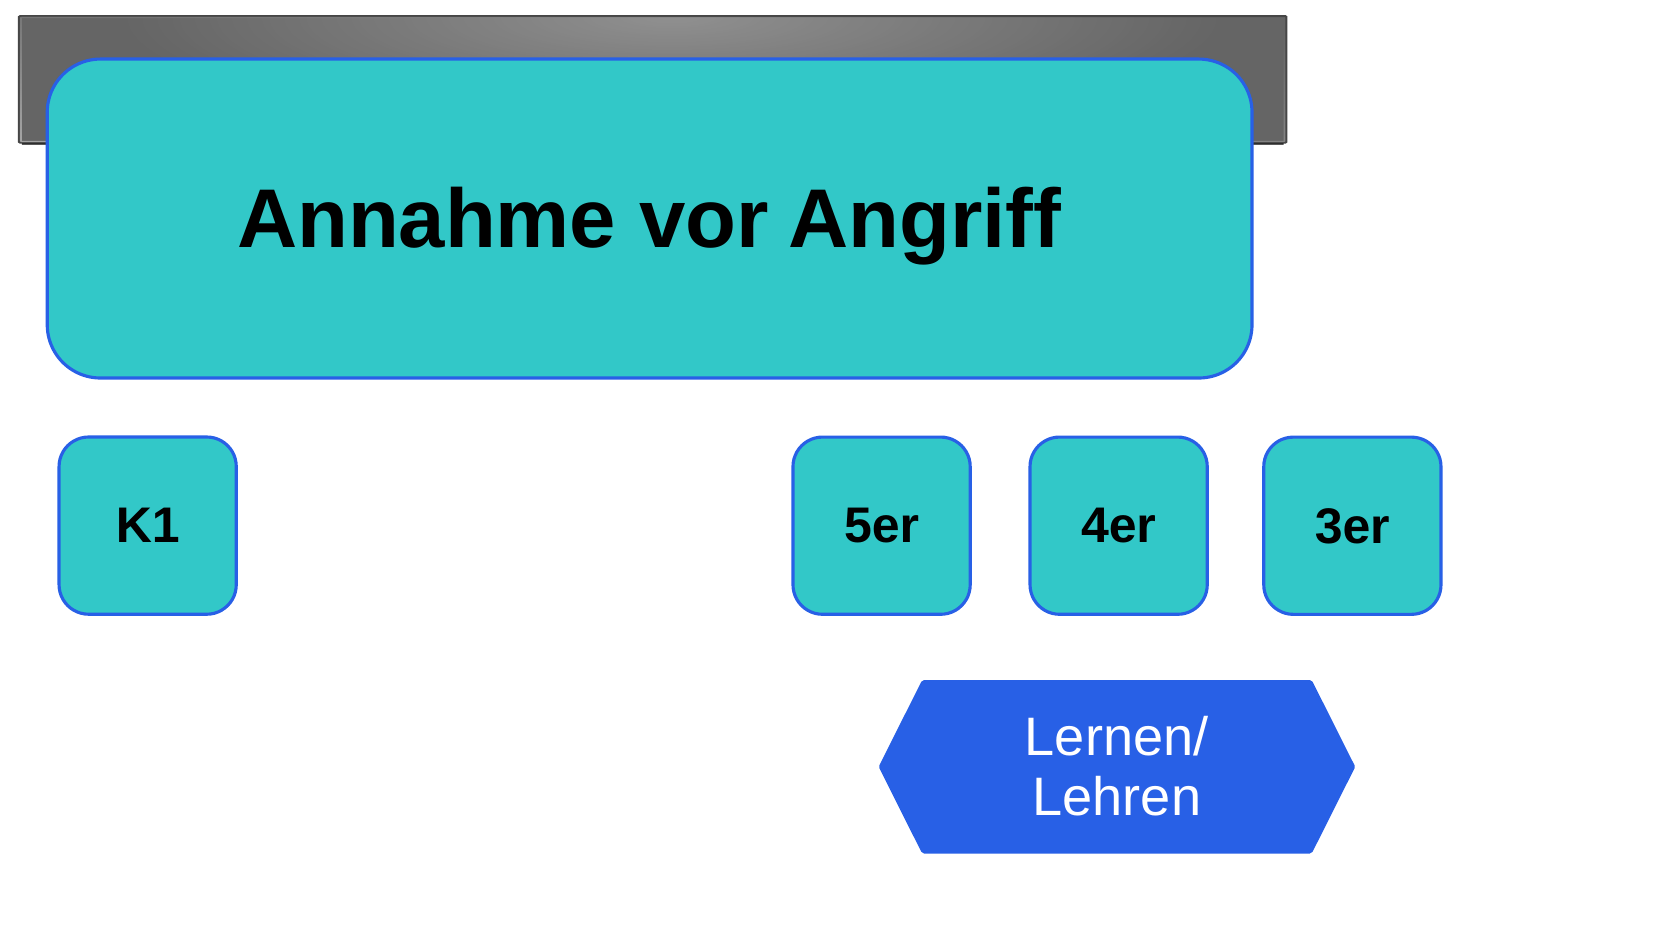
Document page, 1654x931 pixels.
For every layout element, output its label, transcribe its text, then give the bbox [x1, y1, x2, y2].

text_box 3er [1263, 437, 1442, 615]
text_box K1 [59, 437, 237, 615]
text_box Annahme vor Angriff [47, 59, 1253, 379]
text_box 4er [1030, 437, 1208, 615]
text_box Lernen/ Lehren [882, 683, 1352, 851]
text_box 5er [792, 437, 971, 615]
